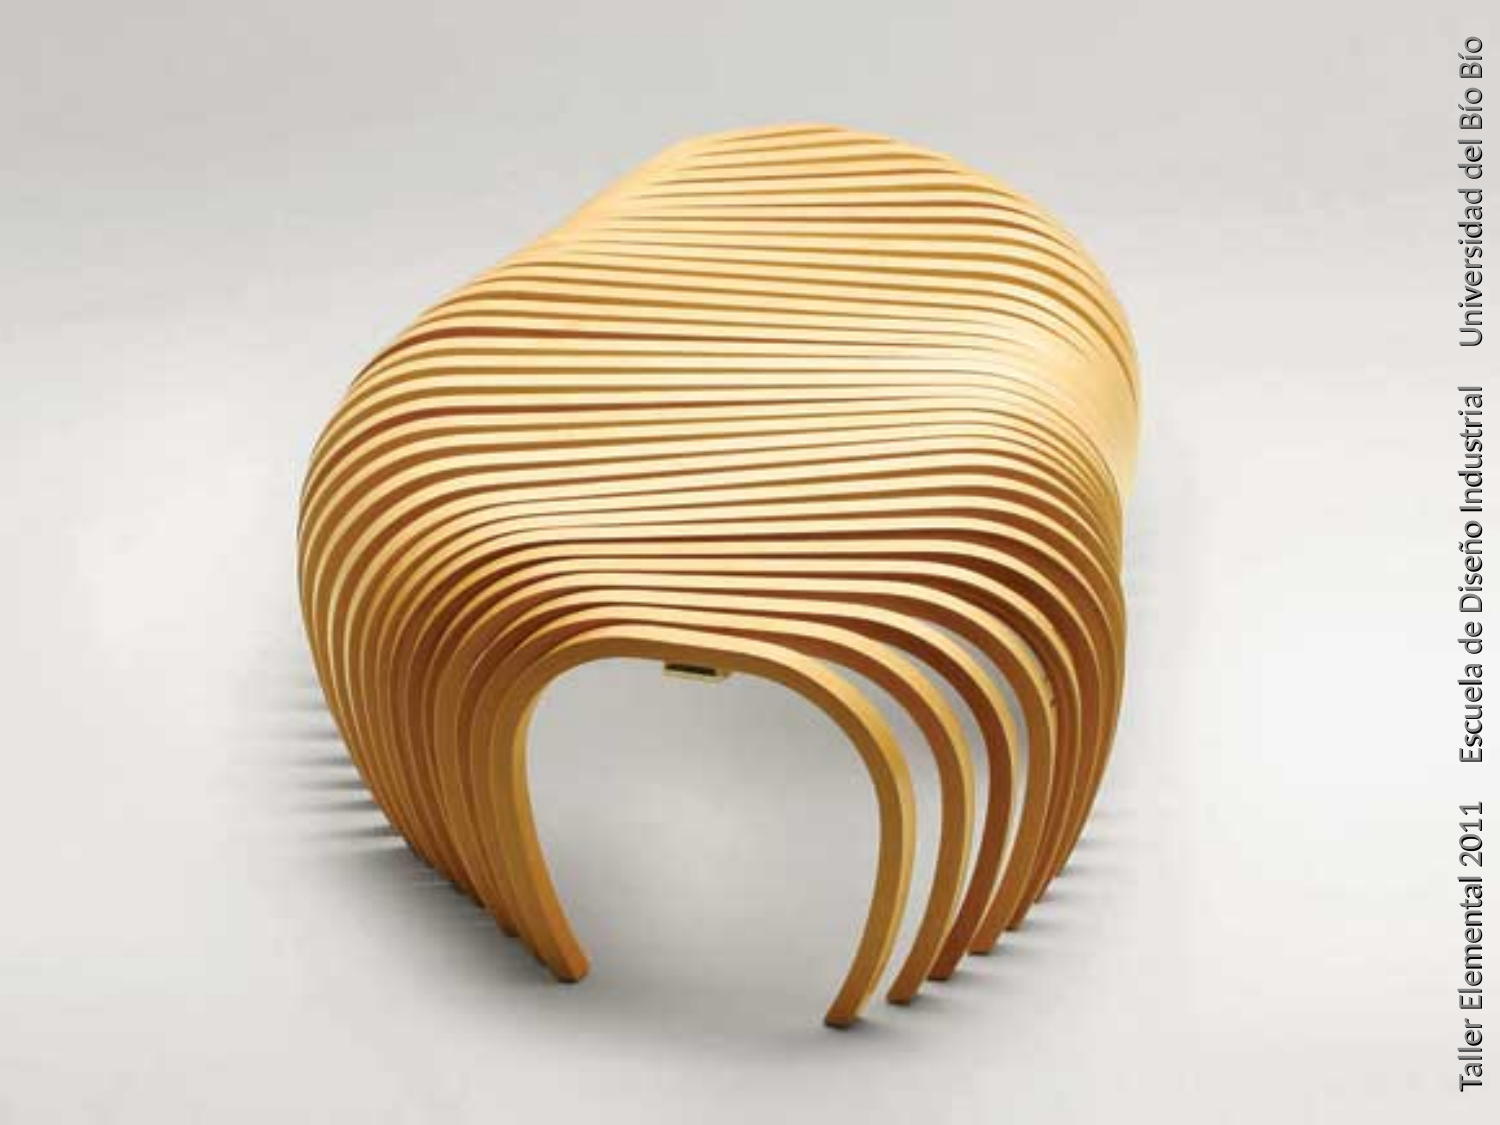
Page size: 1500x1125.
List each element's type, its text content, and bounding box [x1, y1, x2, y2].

text_box Taller Elemental 2011 Escuela de Diseño Industrial Universidad del Bío Bío [1435, 0, 1500, 1106]
picture [0, 0, 1500, 1125]
